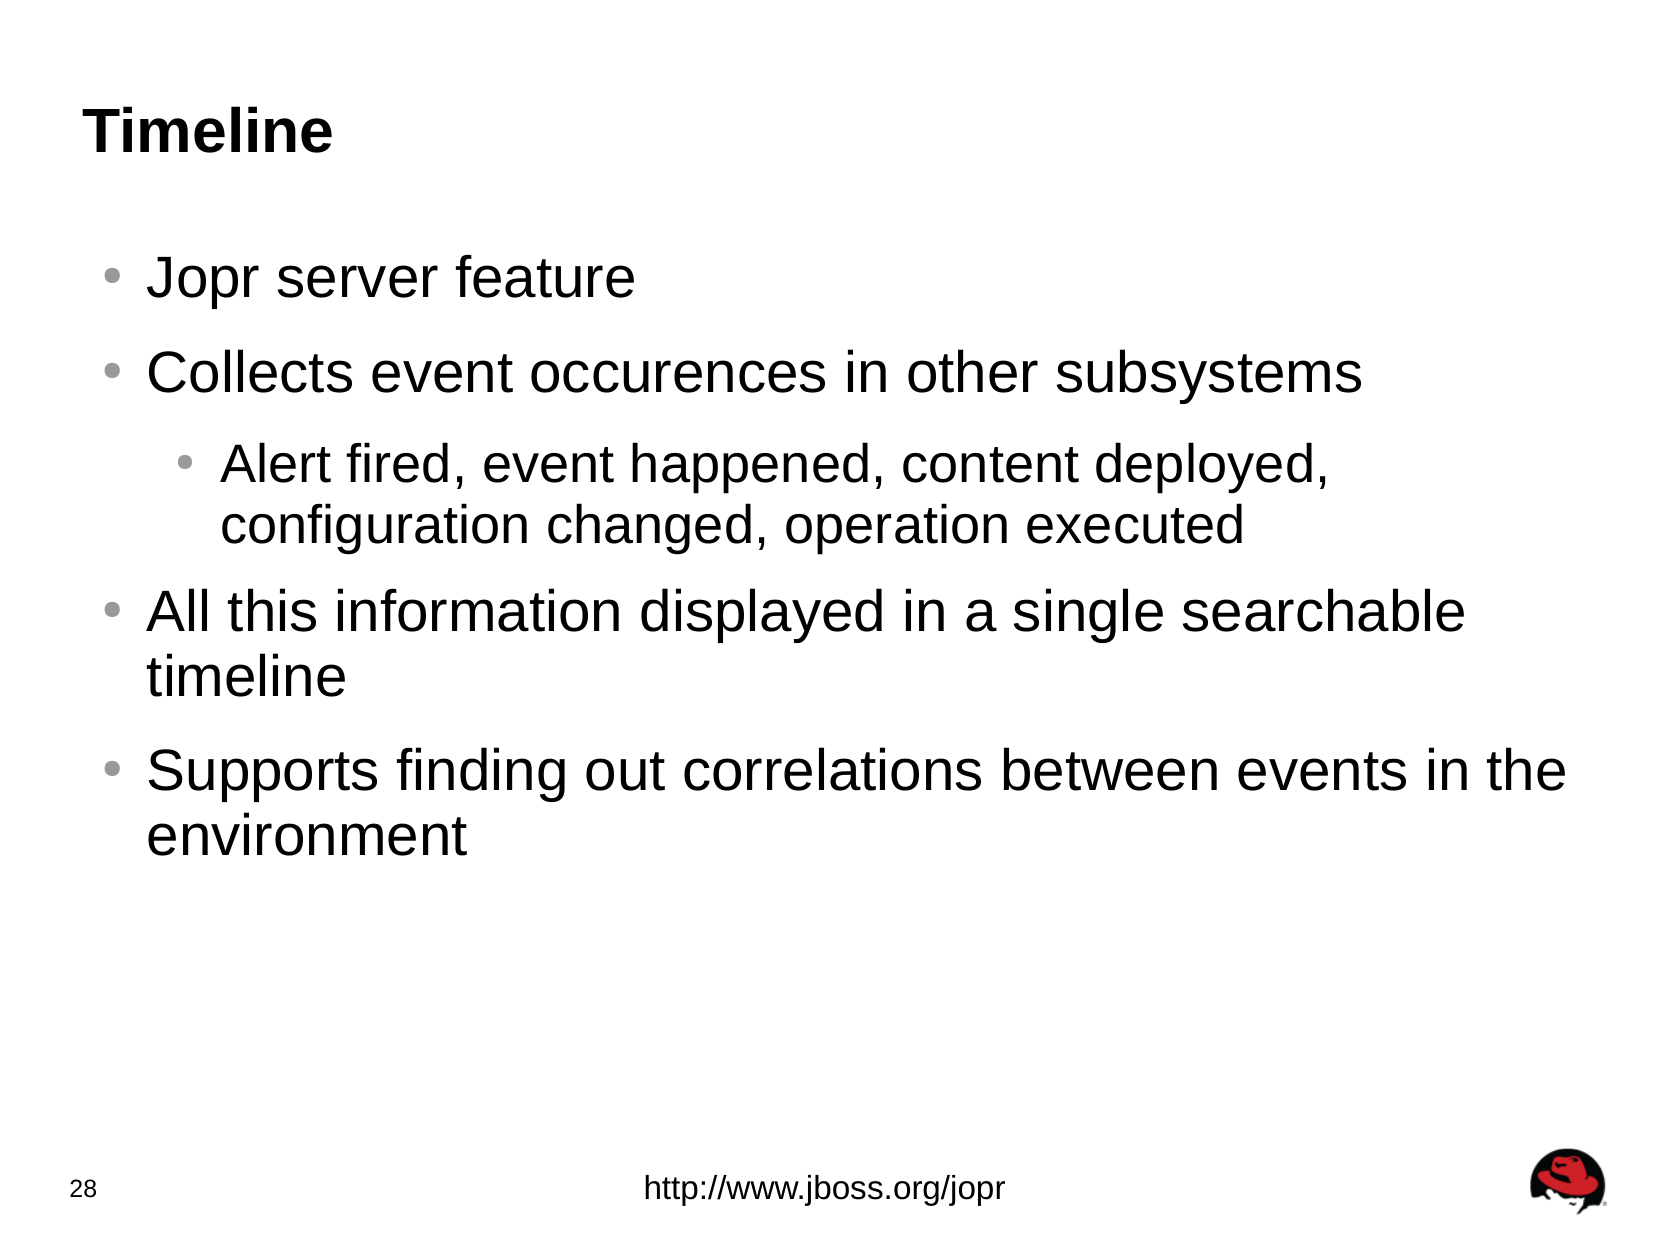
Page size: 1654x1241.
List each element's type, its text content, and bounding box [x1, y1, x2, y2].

title Timeline [82, 45, 1571, 218]
picture [1529, 1146, 1613, 1224]
list Jopr server feature Collects event occurences in other subsystems Alert fired, event happened, content deployed, configuration changed, operation executed All this information displayed in a single searchable timeline Supports finding out correlations between events in the environment [86, 244, 1576, 1024]
